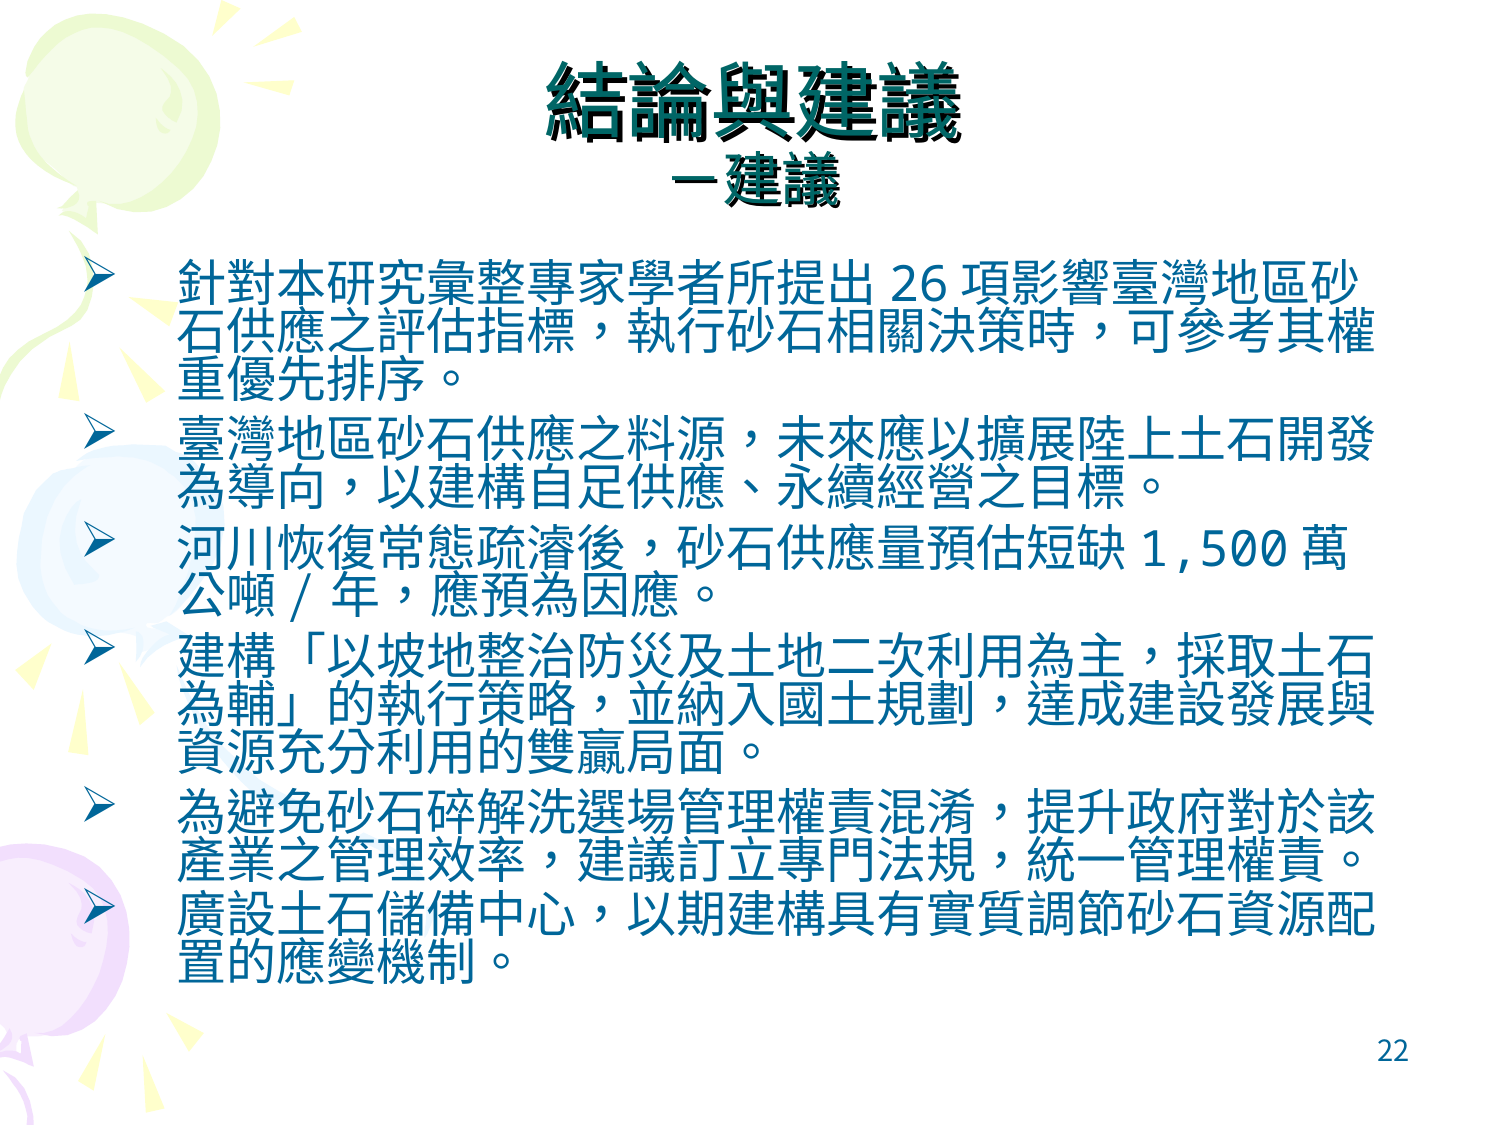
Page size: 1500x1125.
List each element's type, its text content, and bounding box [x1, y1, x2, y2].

title 結論與建議 －建議 [76, 42, 1427, 231]
text_box <編號> [1074, 1024, 1426, 1100]
list 針對本研究彙整專家學者所提出26項影響臺灣地區砂石供應之評估指標，執行砂石相關決策時，可參考其權重優先排序。 臺灣地區砂石供應之料源，未來應以擴展陸上土石開發為導向，以建構自足供應、永續經營之目標。 河川恢復常態疏濬後，砂石供應量預估短缺1,500萬公噸/年，應預為因應。 建構「以坡地整治防災及土地二次利用為主，採取土石為輔」的執行策略，並納入國土規劃，達成建設發展與資源充分利用的雙贏局面。 為避免砂石碎解洗選場管理權責混淆，提升政府對於該產業之管理效率，建議訂立專門法規，統一管理權責。 廣設土石儲備中心，以期建構具有實質調節砂石資源配置的應變機制。 [64, 255, 1415, 1095]
